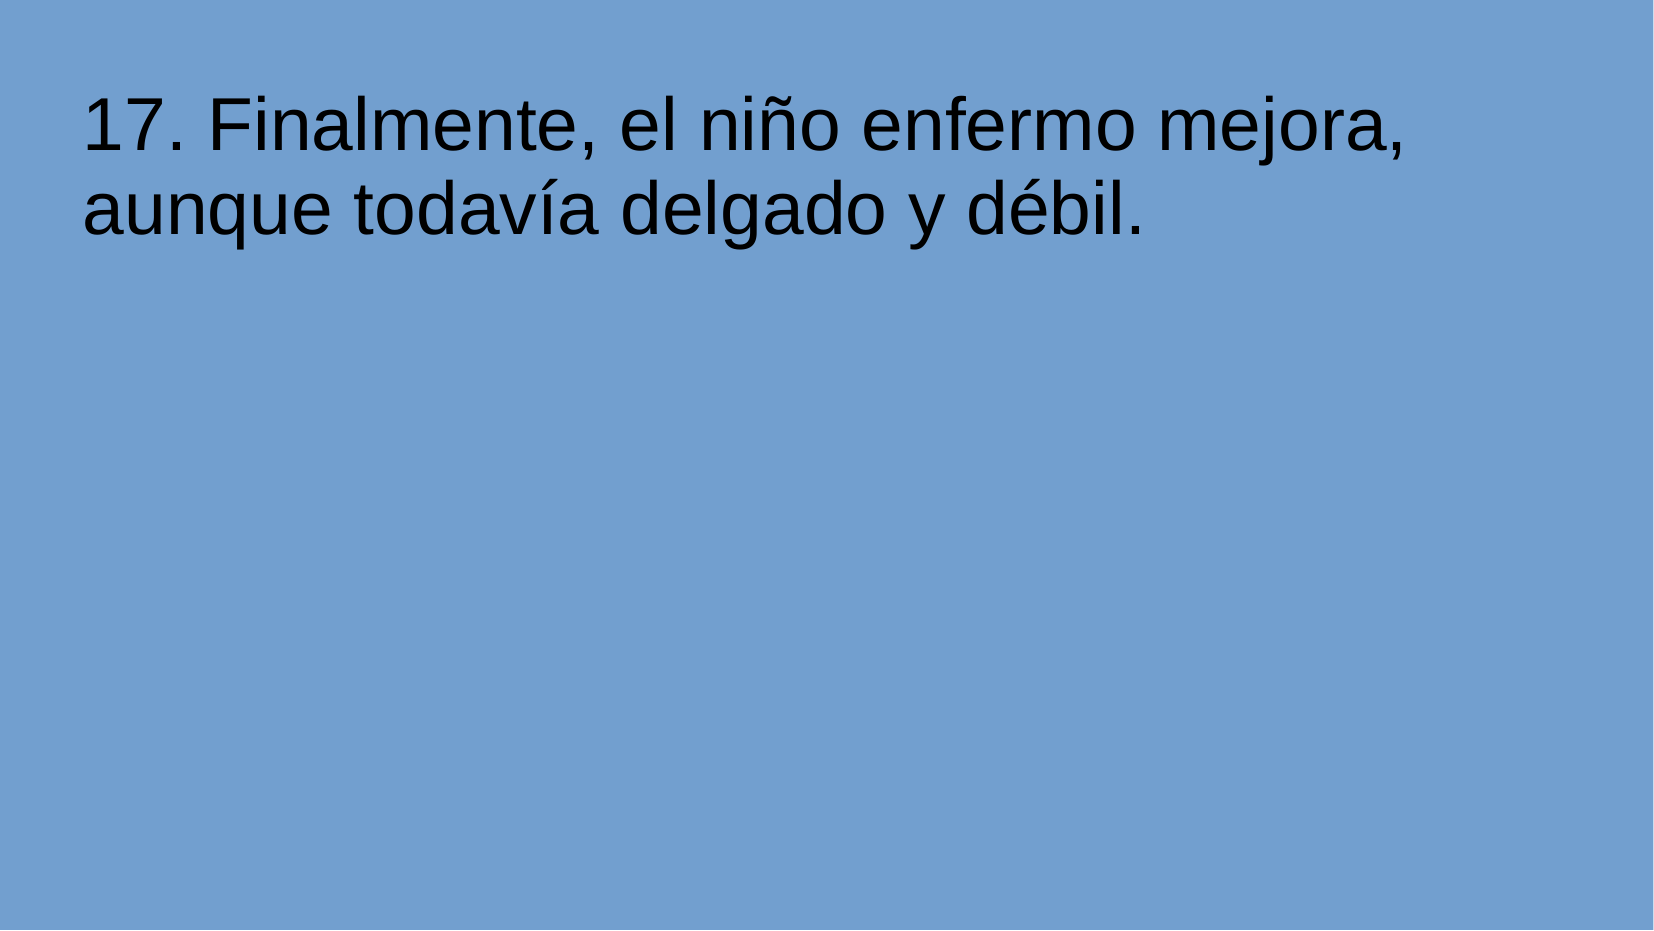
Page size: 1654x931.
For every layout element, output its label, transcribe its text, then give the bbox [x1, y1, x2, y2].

list 17. Finalmente, el niño enfermo mejora, aunque todavía delgado y débil. [82, 82, 1571, 623]
